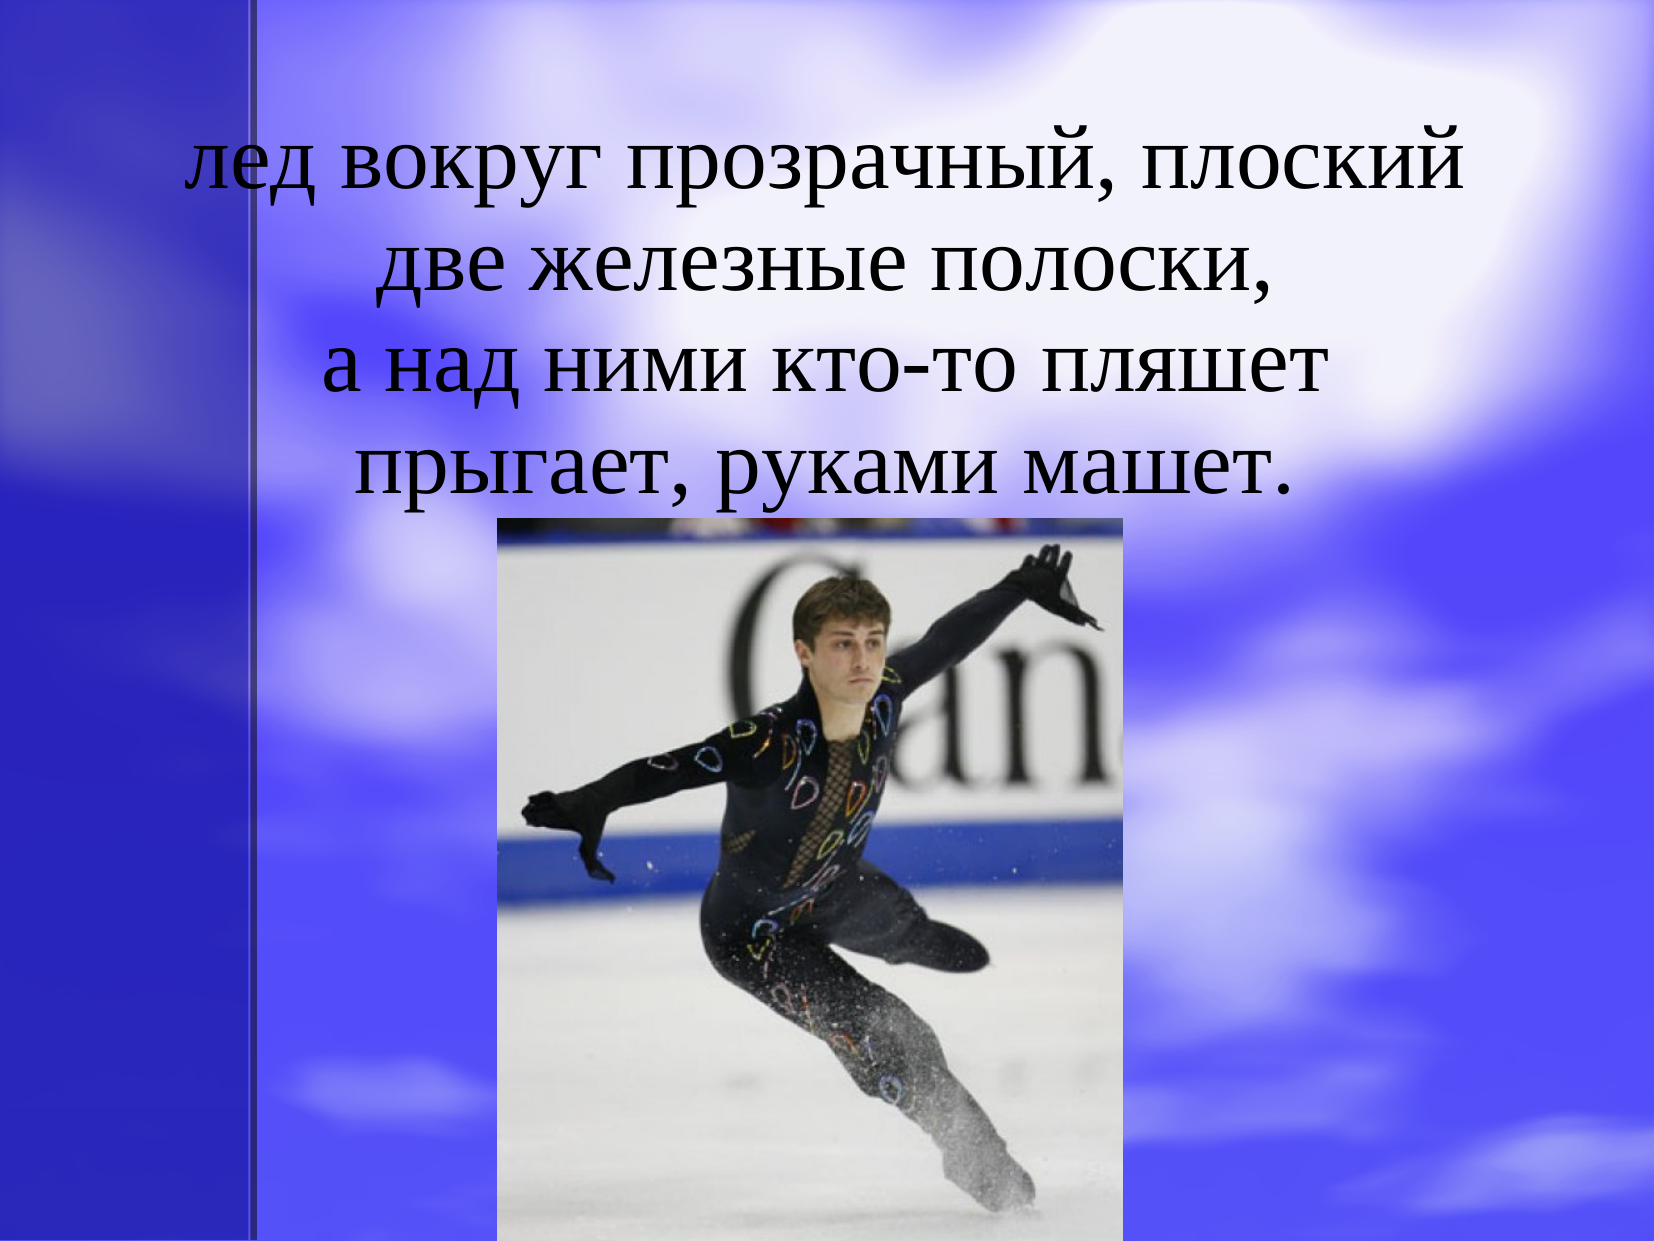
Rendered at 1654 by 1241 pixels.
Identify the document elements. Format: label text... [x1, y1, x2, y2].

title лед вокруг прозрачный, плоский две железные полоски, а над ними кто-то пляшет прыгает, руками машет. [119, 0, 1533, 514]
picture [497, 518, 1123, 1241]
